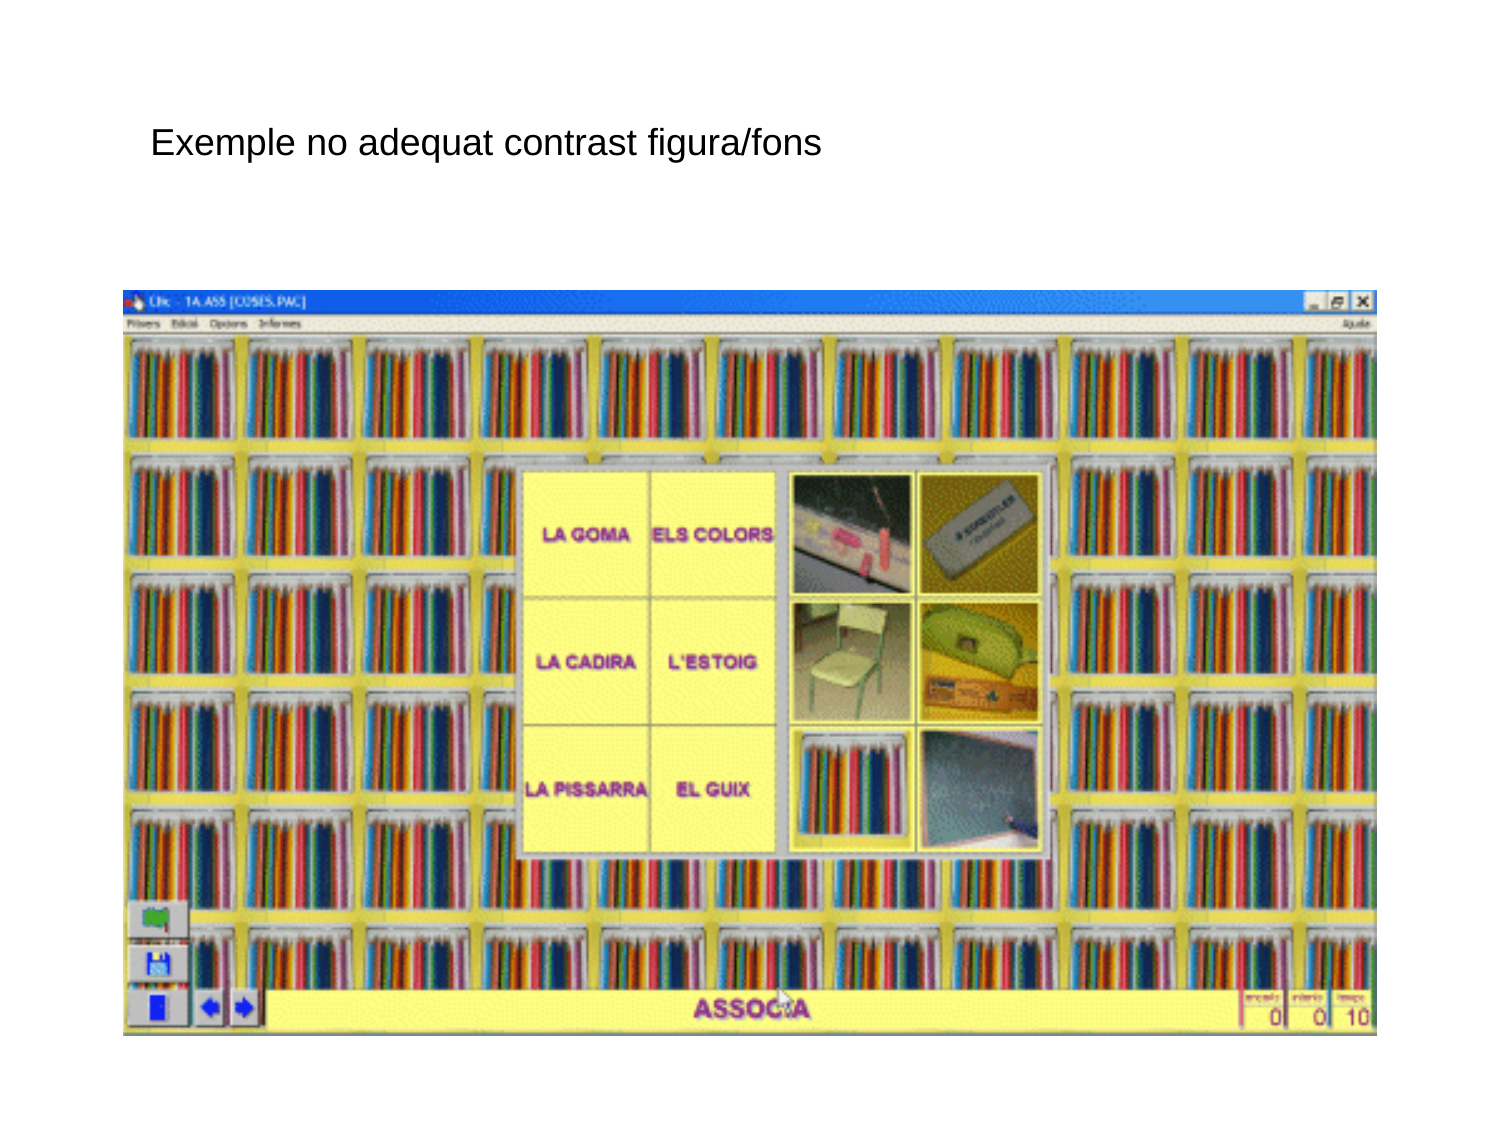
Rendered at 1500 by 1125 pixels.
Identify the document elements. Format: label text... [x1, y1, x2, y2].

text_box Exemple no adequat contrast figura/fons [135, 113, 1199, 237]
picture [123, 290, 1377, 1036]
